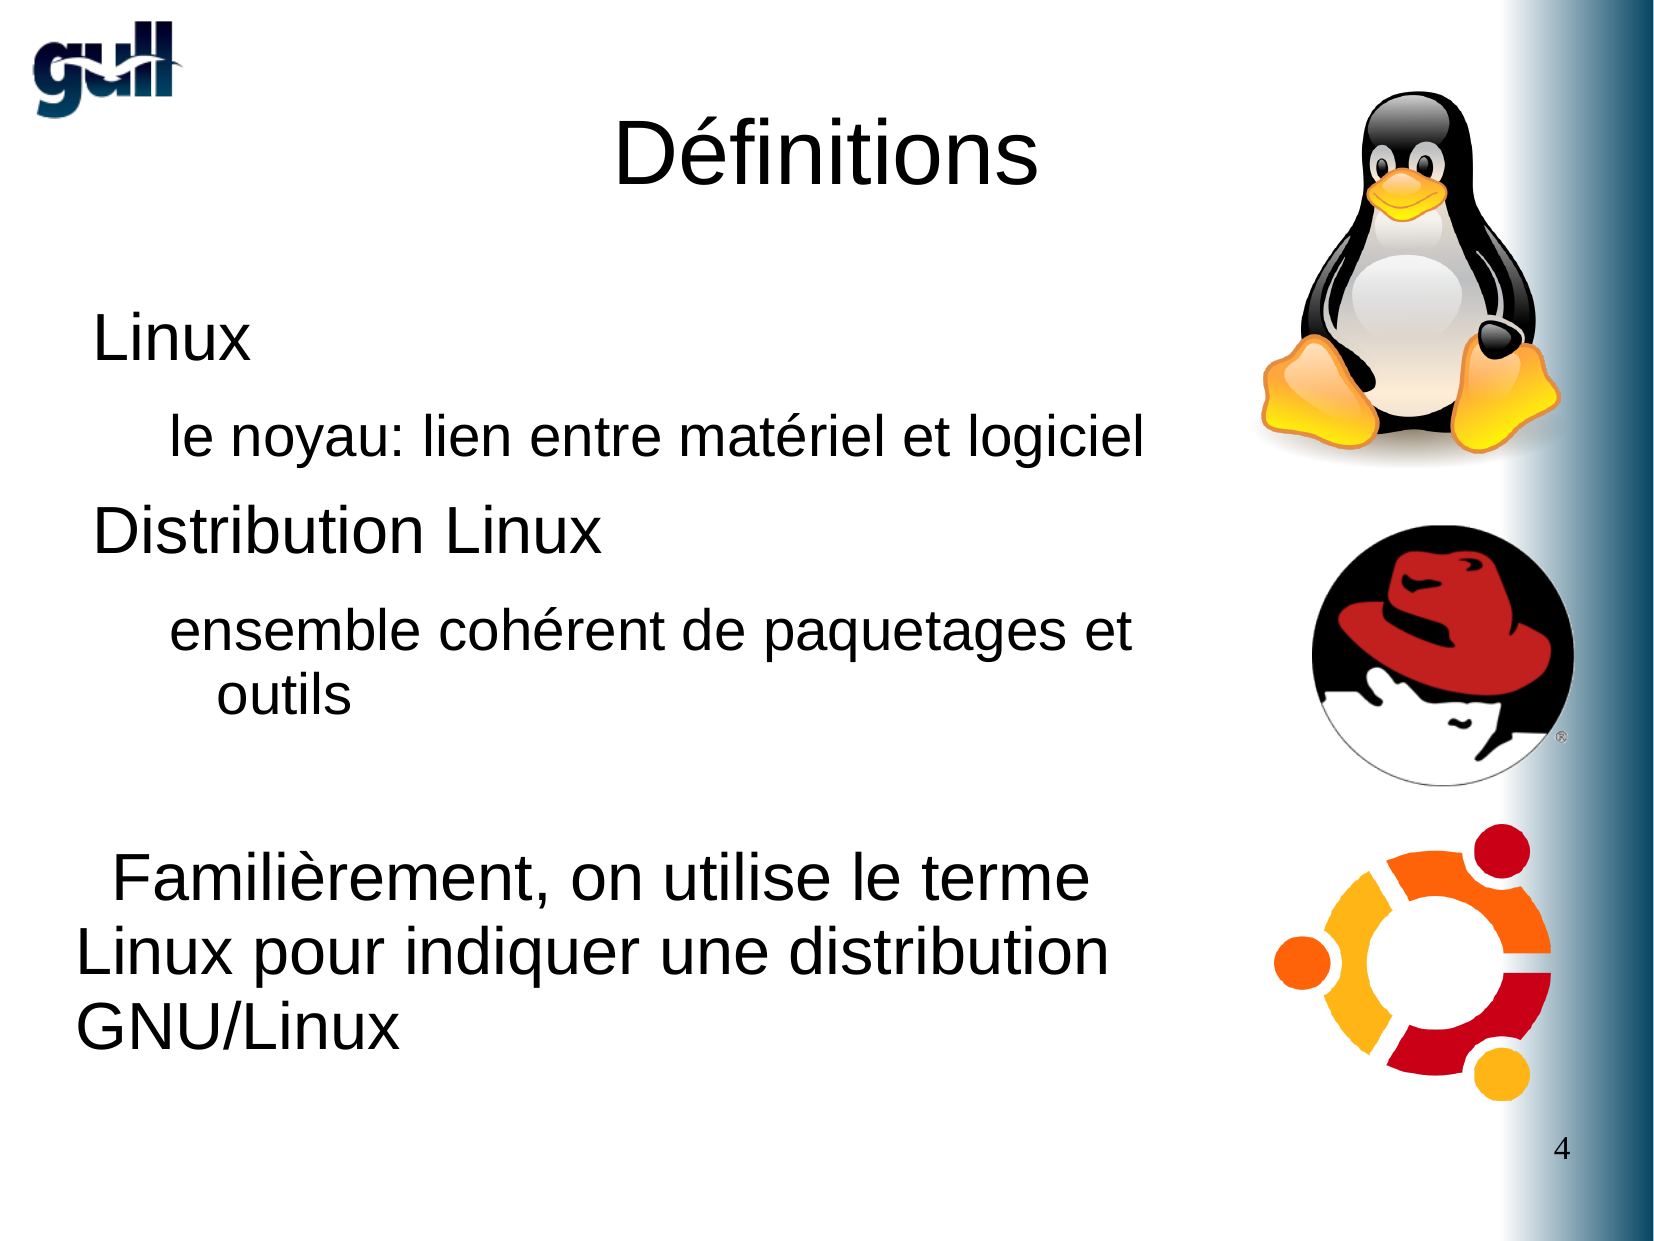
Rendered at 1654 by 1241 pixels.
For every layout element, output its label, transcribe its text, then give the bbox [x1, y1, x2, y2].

picture [0, 0, 219, 155]
picture [1237, 0, 1650, 1241]
title Définitions [82, 49, 1571, 257]
list Linux le noyau: lien entre matériel et logiciel Distribution Linux ensemble cohérent de paquetages et outils Familièrement, on utilise le terme Linux pour indiquer une distribution GNU/Linux [74, 299, 1200, 1169]
